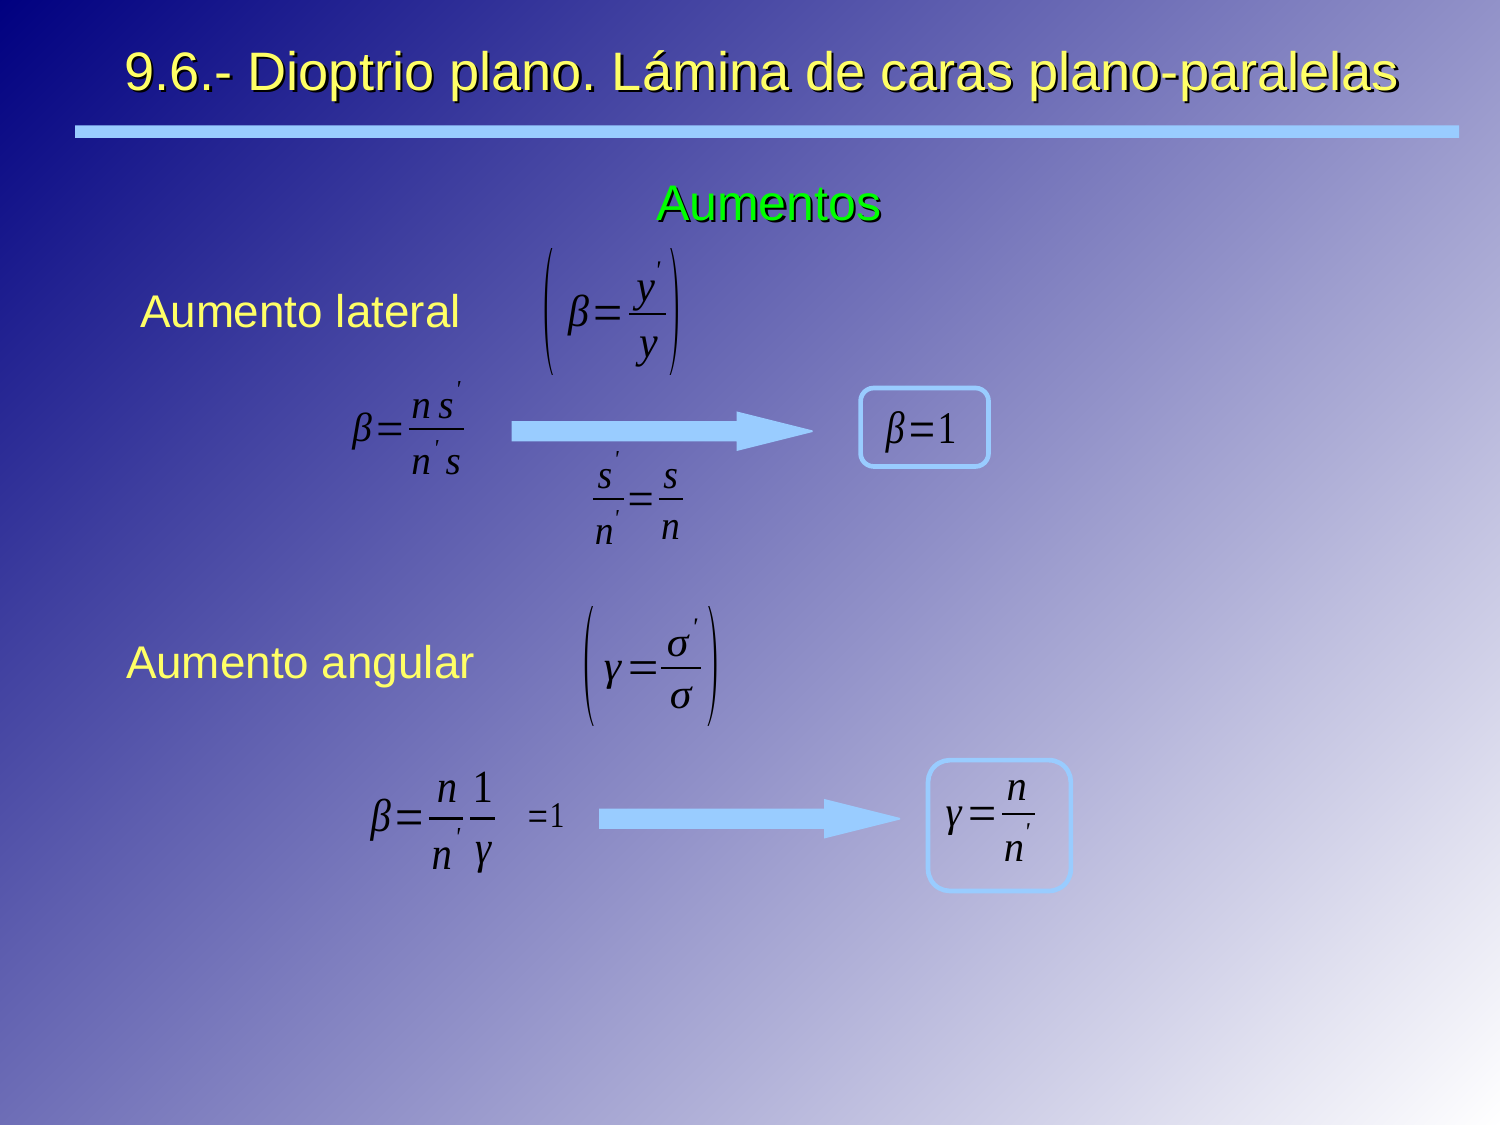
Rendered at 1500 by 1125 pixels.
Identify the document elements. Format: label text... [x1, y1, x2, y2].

chart [935, 763, 1051, 873]
chart [337, 375, 479, 486]
text_box 9.6.- Dioptrio plano. Lámina de caras plano-paralelas [50, 24, 1476, 113]
text_box Aumento lateral [50, 273, 531, 362]
chart [519, 796, 576, 838]
text_box [600, 799, 901, 838]
chart [531, 248, 700, 376]
text_box Aumentos [74, 162, 1463, 250]
chart [570, 606, 738, 726]
chart [580, 445, 698, 556]
text_box Aumento angular [50, 624, 563, 713]
text_box [512, 412, 813, 451]
chart [355, 762, 512, 881]
text_box [75, 125, 1460, 138]
chart [871, 404, 970, 456]
